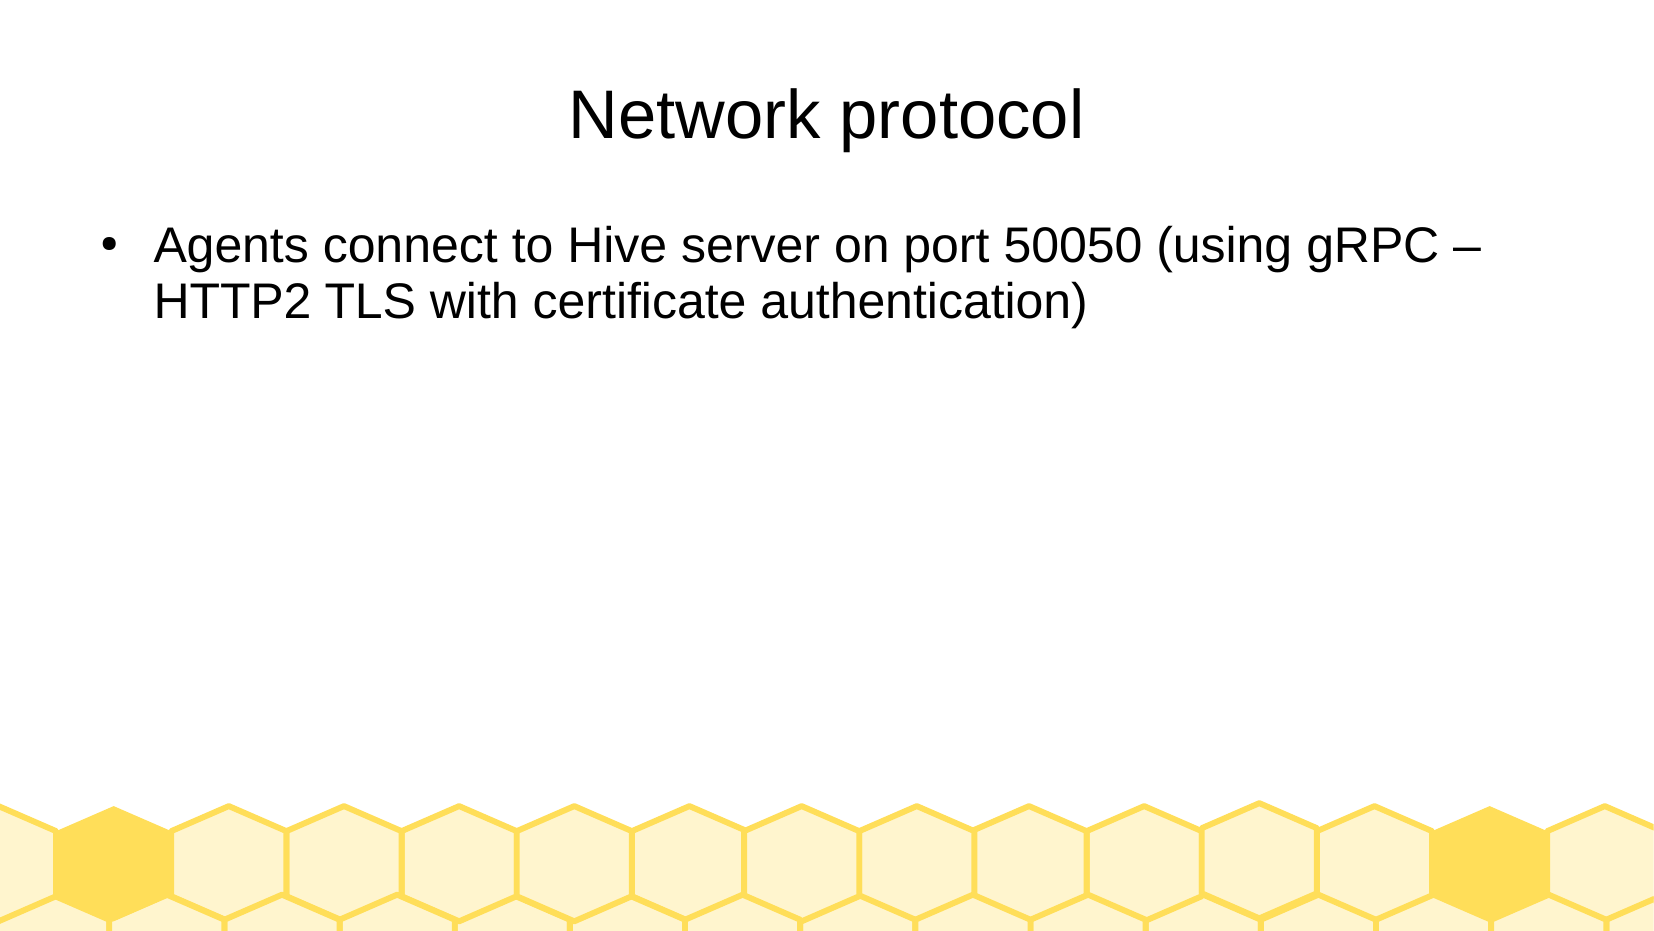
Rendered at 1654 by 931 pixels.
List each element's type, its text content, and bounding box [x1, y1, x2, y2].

title Network protocol [82, 37, 1571, 193]
list Agents connect to Hive server on port 50050 (using gRPC – HTTP2 TLS with certificate authentication) [82, 217, 1571, 758]
